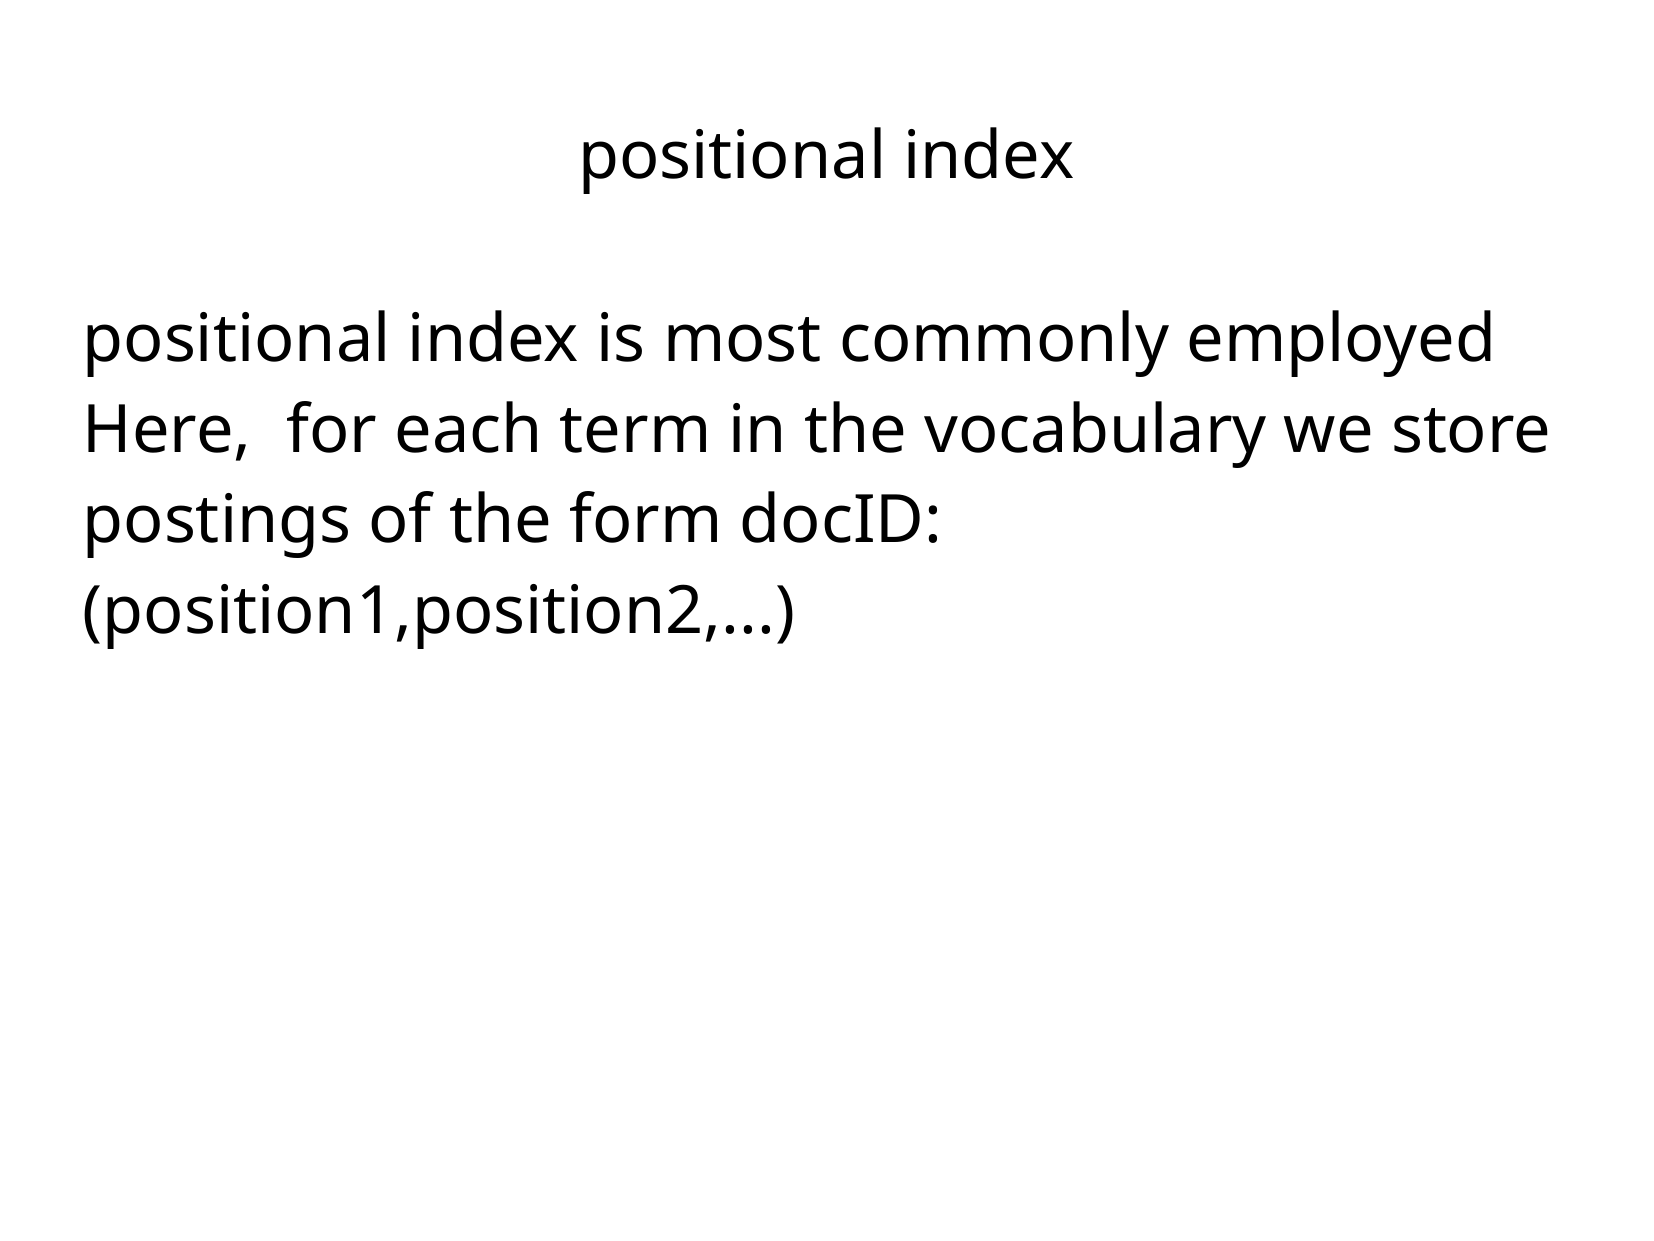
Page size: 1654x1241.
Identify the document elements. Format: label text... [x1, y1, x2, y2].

list positional index is most commonly employed Here, for each term in the vocabulary we store postings of the form docID:(position1,position2,...) [82, 290, 1571, 1094]
title positional index [82, 56, 1571, 250]
